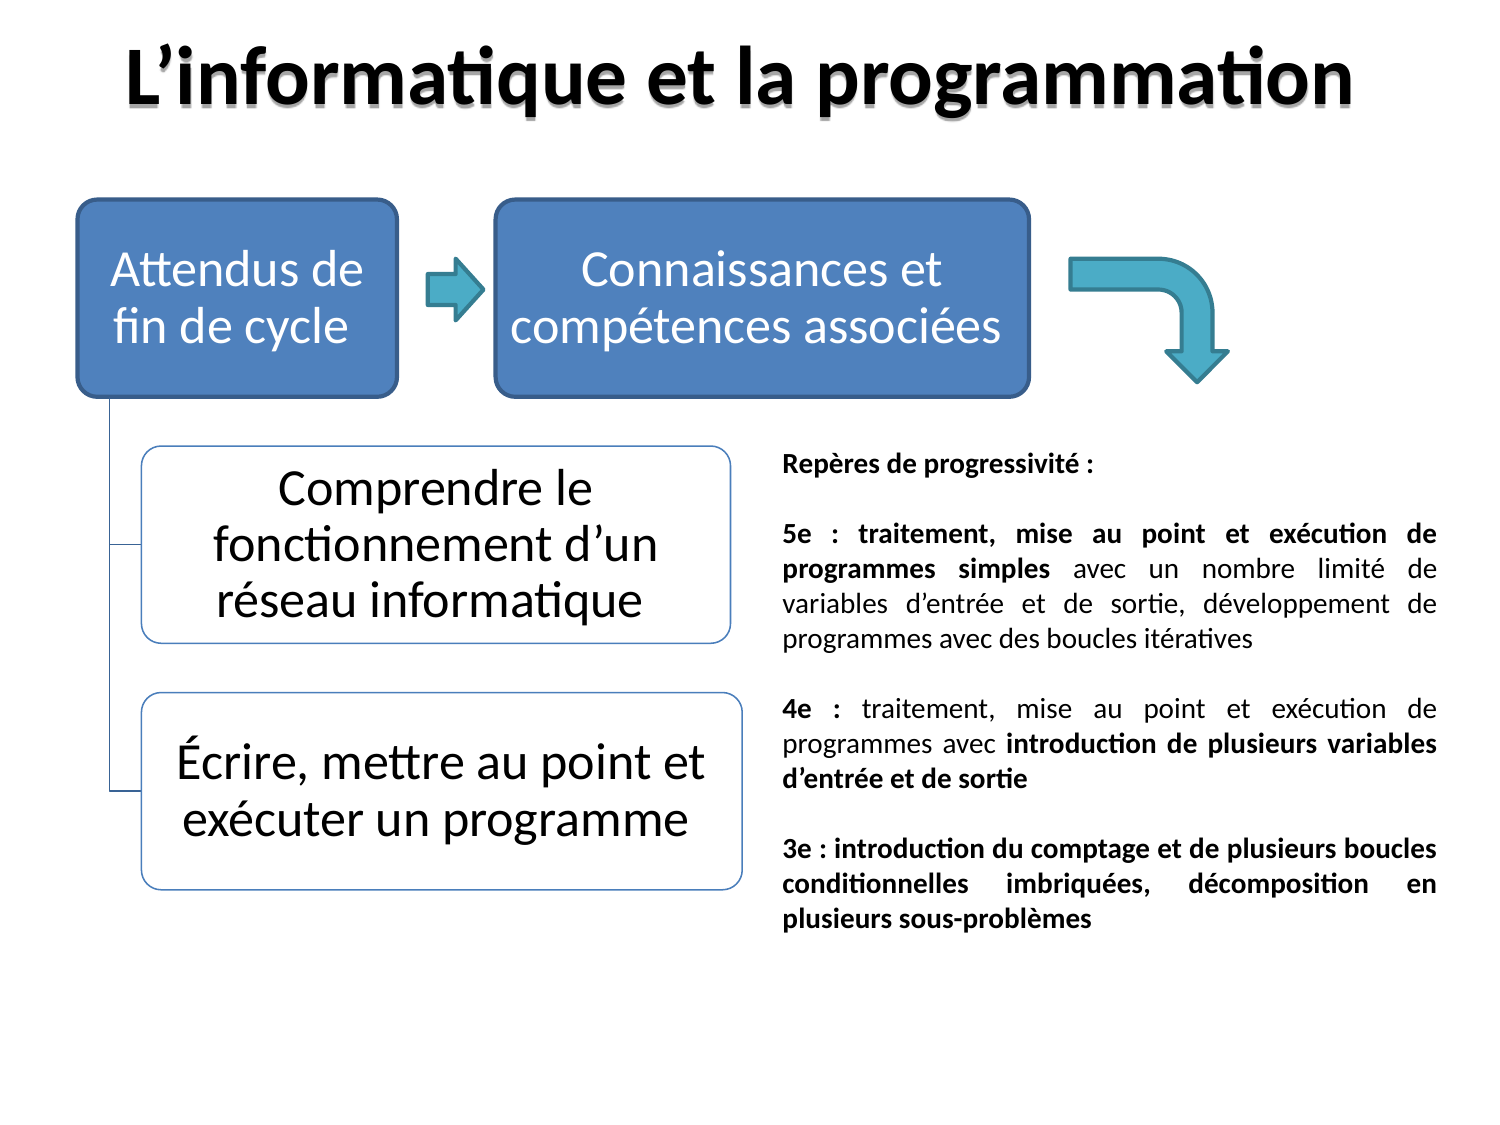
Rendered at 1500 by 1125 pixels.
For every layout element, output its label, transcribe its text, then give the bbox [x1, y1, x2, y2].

text_box Comprendre le fonctionnement d’un réseau informatique [141, 446, 731, 644]
text_box [427, 258, 484, 321]
title L’informatique et la programmation [75, 5, 1426, 138]
text_box Connaissances et compétences associées [495, 199, 1030, 397]
text_box [1070, 258, 1228, 383]
text_box Repères de progressivité : 5e : traitement, mise au point et exécution de programmes simples avec un nombre limité de variables d’entrée et de sortie, développement de programmes avec des boucles itératives 4e : traitement, mise au point et exécution de programmes avec introduction de plusieurs variables d’entrée et de sortie 3e : introduction du comptage et de plusieurs boucles conditionnelles imbriquées, décomposition en plusieurs sous-problèmes [767, 437, 1453, 942]
text_box Écrire, mettre au point et exécuter un programme [141, 692, 743, 890]
text_box Attendus de fin de cycle [77, 199, 397, 397]
